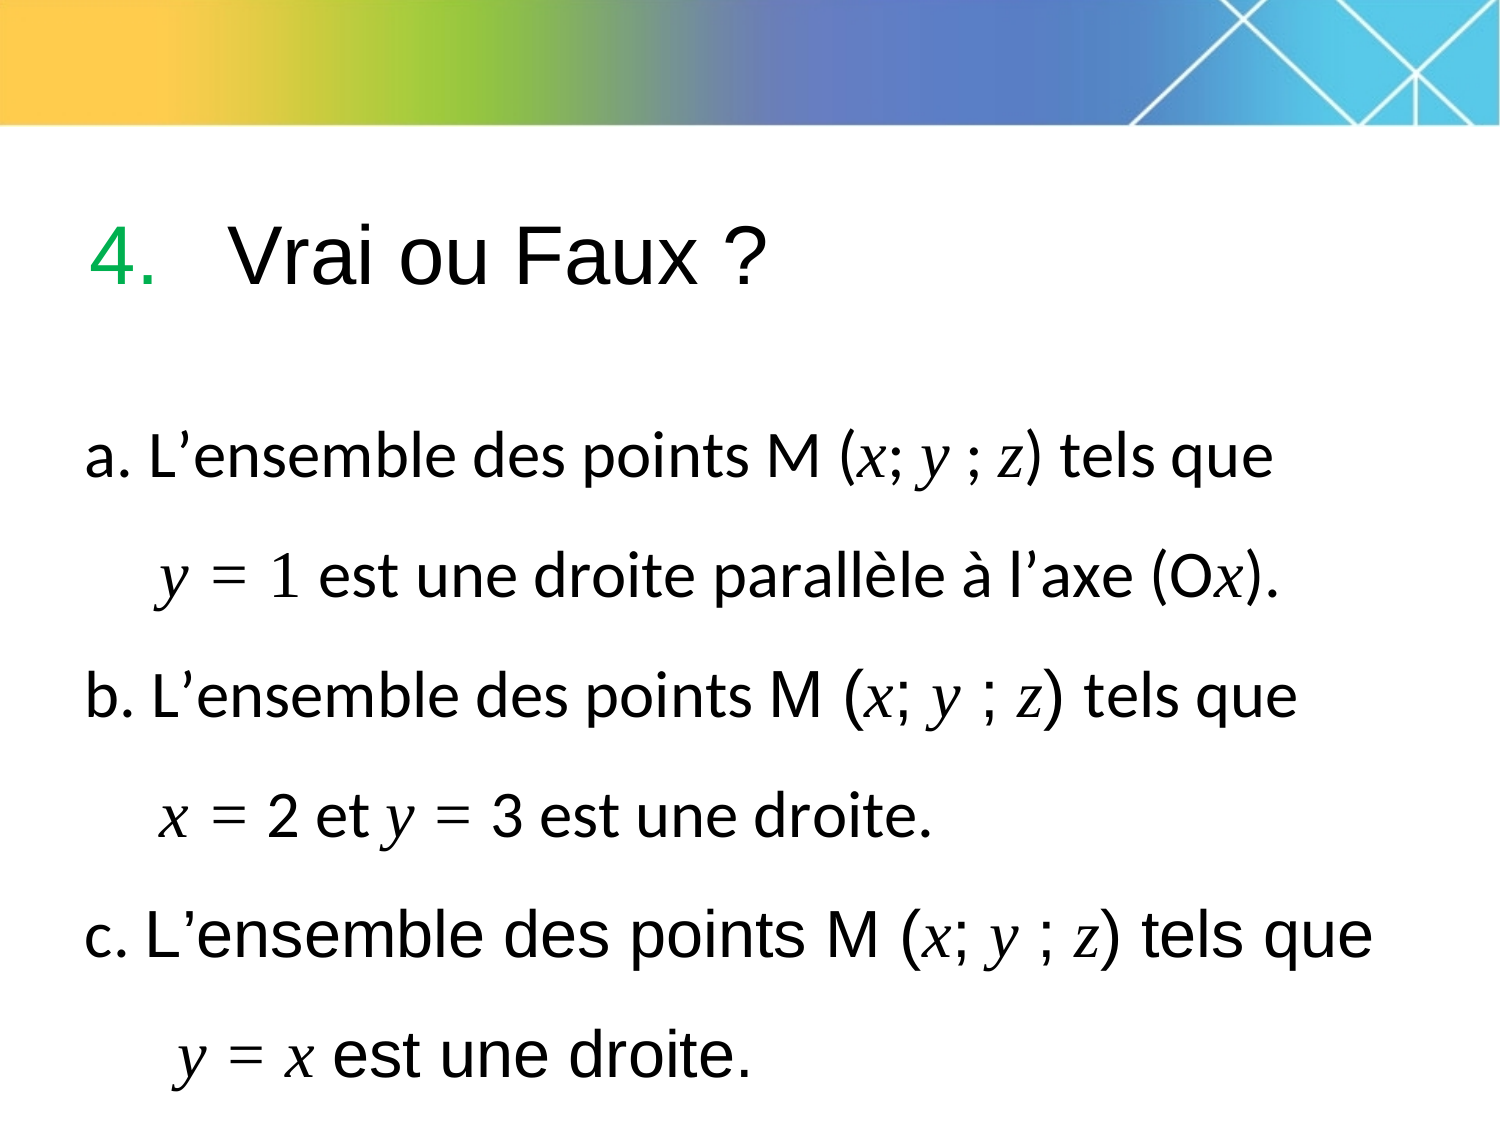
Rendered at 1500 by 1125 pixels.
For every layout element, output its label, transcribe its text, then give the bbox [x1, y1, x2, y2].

text_box a. L’ensemble des points M (x; y ; z) tels que y = 1 est une droite parallèle à l’axe (Ox). b. L’ensemble des points M (x; y ; z) tels que x = 2 et y = 3 est une droite. c. L’ensemble des points M (x; y ; z) tels que y = x est une droite. [70, 363, 1454, 1099]
text_box Vrai ou Faux ? [75, 164, 1500, 339]
picture [0, 0, 1500, 127]
